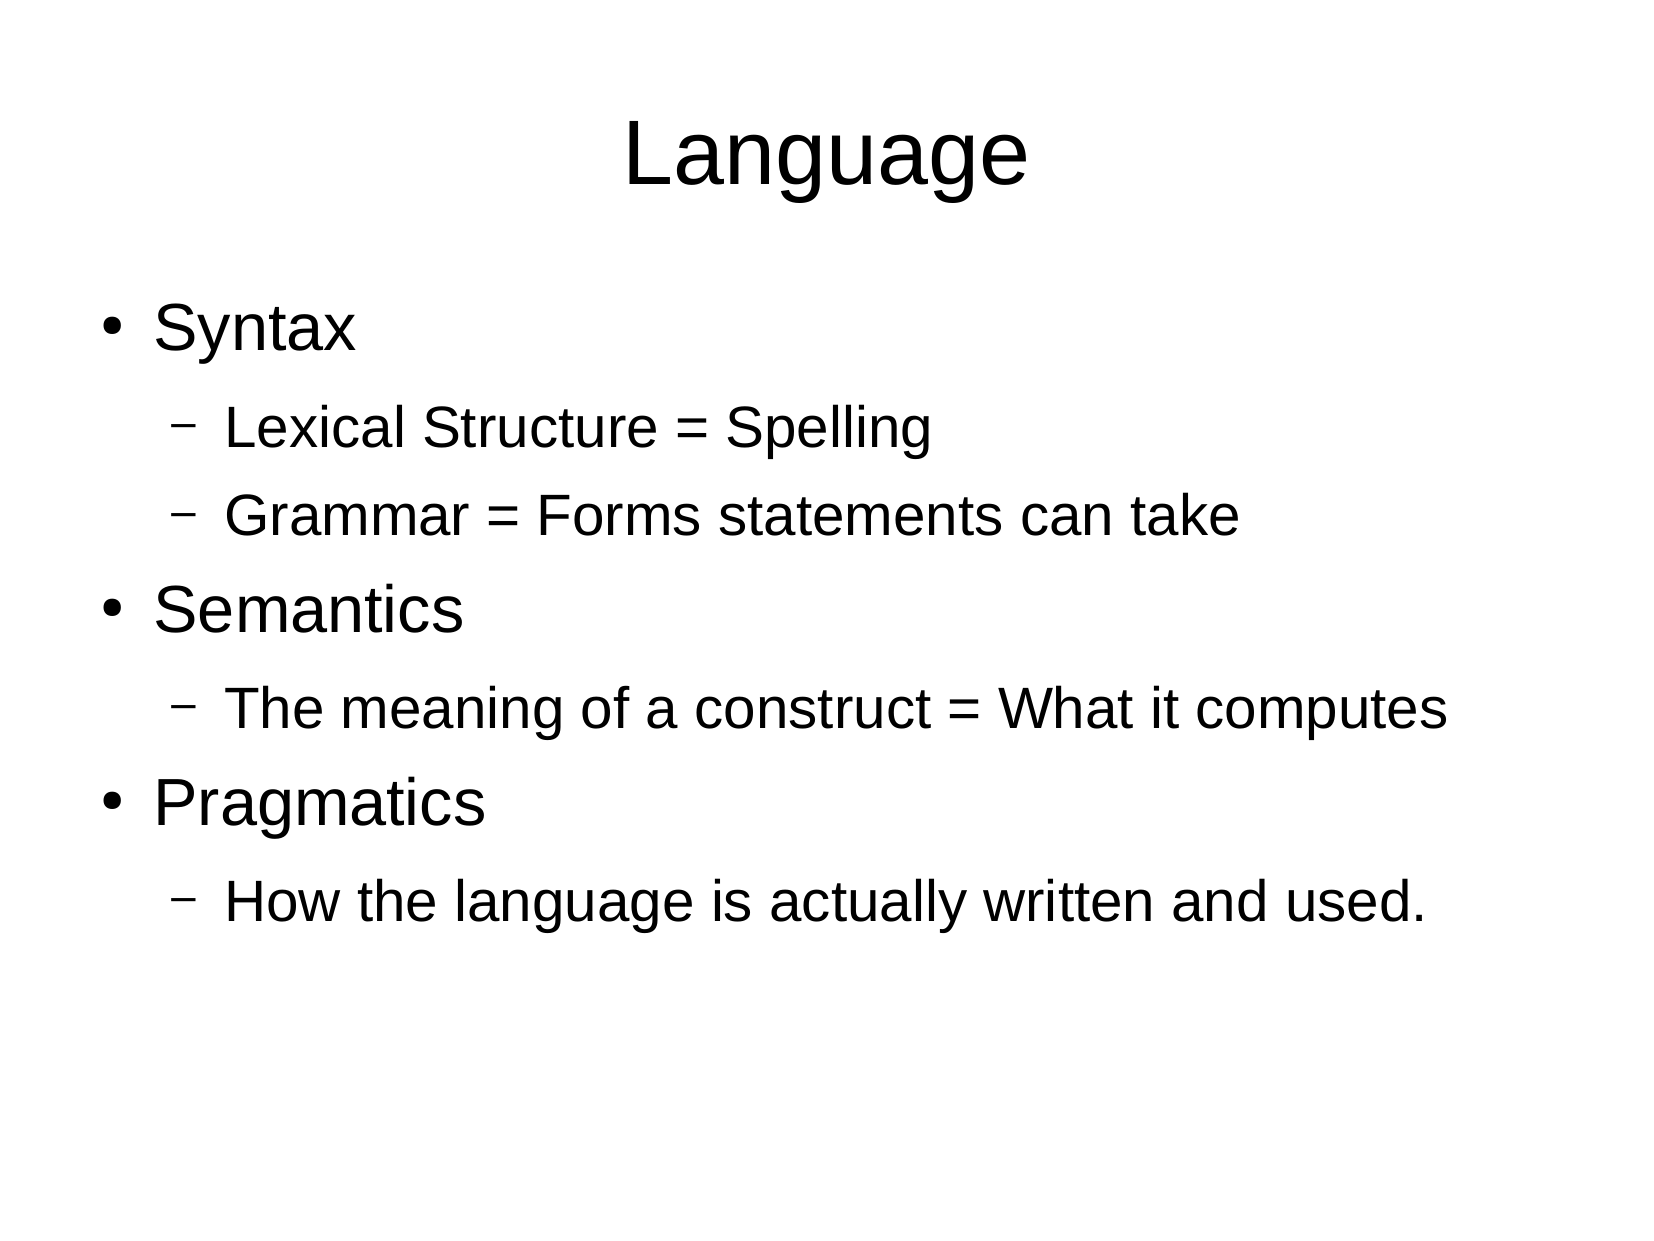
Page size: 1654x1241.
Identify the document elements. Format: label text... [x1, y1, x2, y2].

list Syntax Lexical Structure = Spelling Grammar = Forms statements can take Semantics The meaning of a construct = What it computes Pragmatics How the language is actually written and used. [82, 290, 1571, 1010]
title Language [82, 49, 1571, 257]
